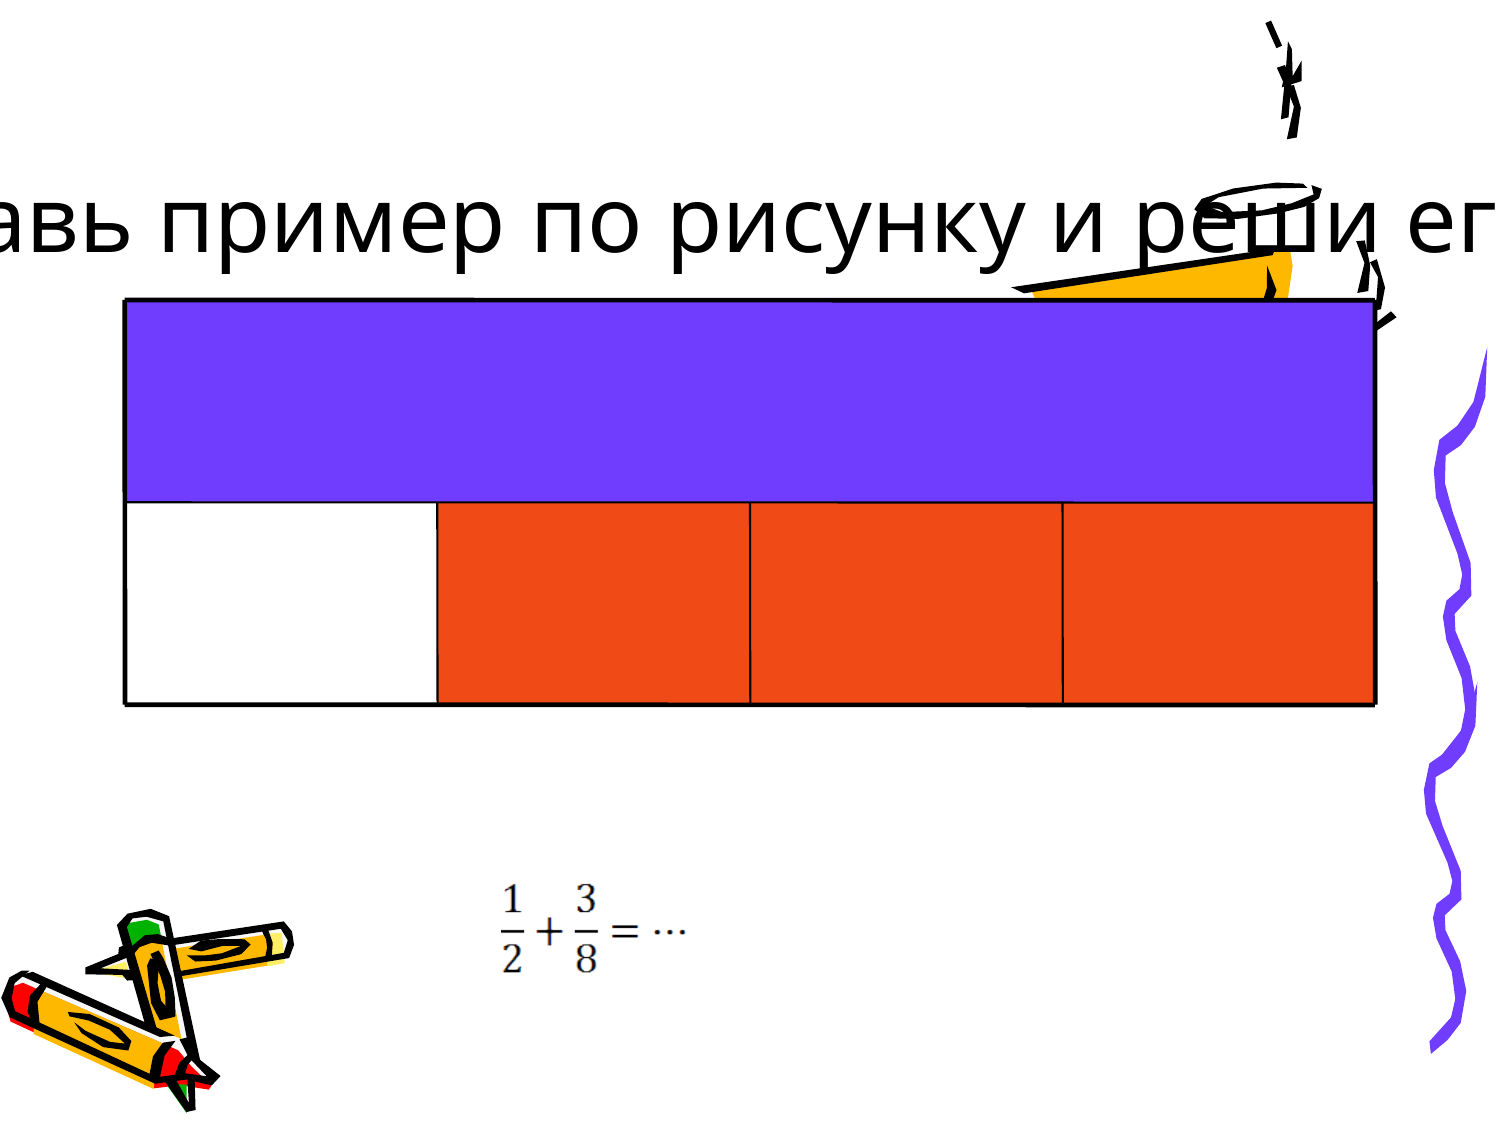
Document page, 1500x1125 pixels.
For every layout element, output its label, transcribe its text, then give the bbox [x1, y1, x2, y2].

text_box [439, 504, 749, 702]
text_box [128, 303, 1372, 501]
text_box Составь пример по рисунку и реши его: [112, 24, 1240, 288]
picture [501, 881, 688, 984]
text_box [1064, 504, 1372, 702]
text_box [752, 504, 1061, 702]
